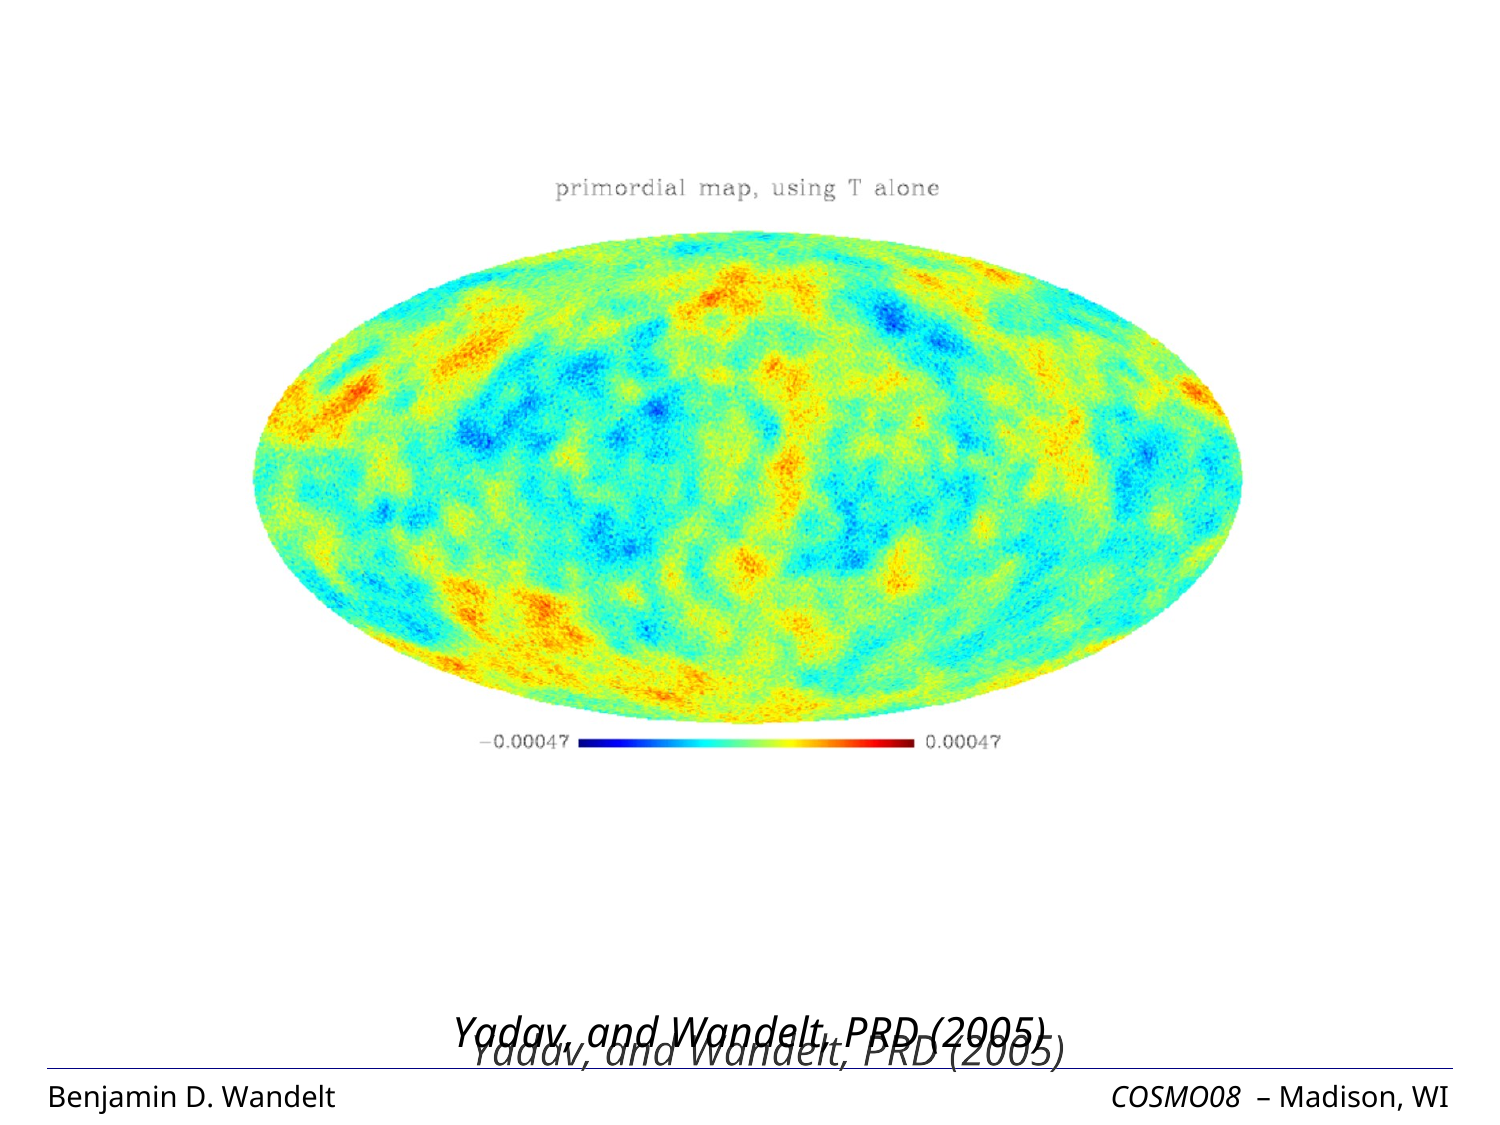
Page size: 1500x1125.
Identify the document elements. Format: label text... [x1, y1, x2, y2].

text_box Yadav, and Wandelt, PRD (2005) [437, 994, 1068, 1059]
picture [244, 163, 1253, 792]
